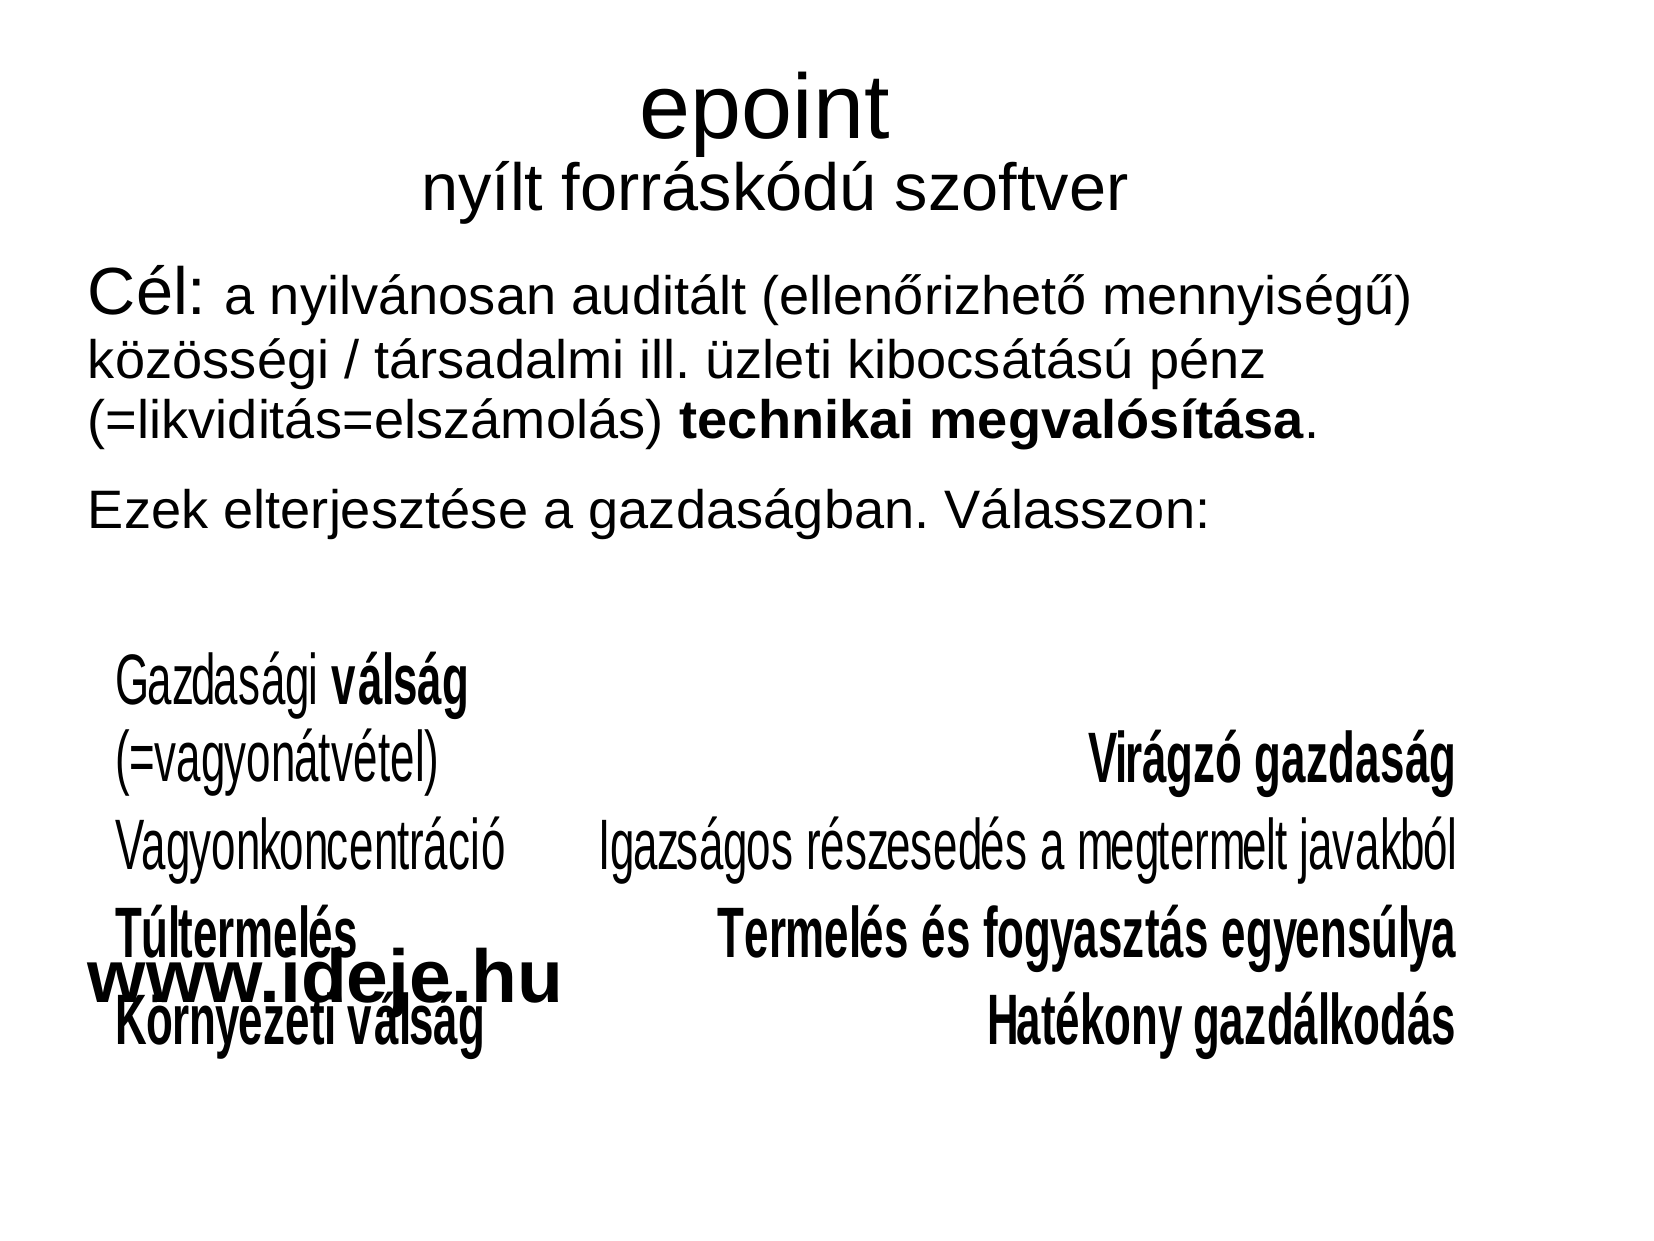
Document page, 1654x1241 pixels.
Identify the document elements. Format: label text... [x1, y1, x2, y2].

title epoint [225, 37, 1305, 150]
list nyílt forráskódú szoftver Cél: a nyilvánosan auditált (ellenőrizhető mennyiségű) közösségi / társadalmi ill. üzleti kibocsátású pénz (=likviditás=elszámolás) technikai megvalósítása. Ezek elterjesztése a gazdaságban. Válasszon: www.ideje.hu [87, 150, 1463, 676]
chart [112, 637, 1463, 1126]
